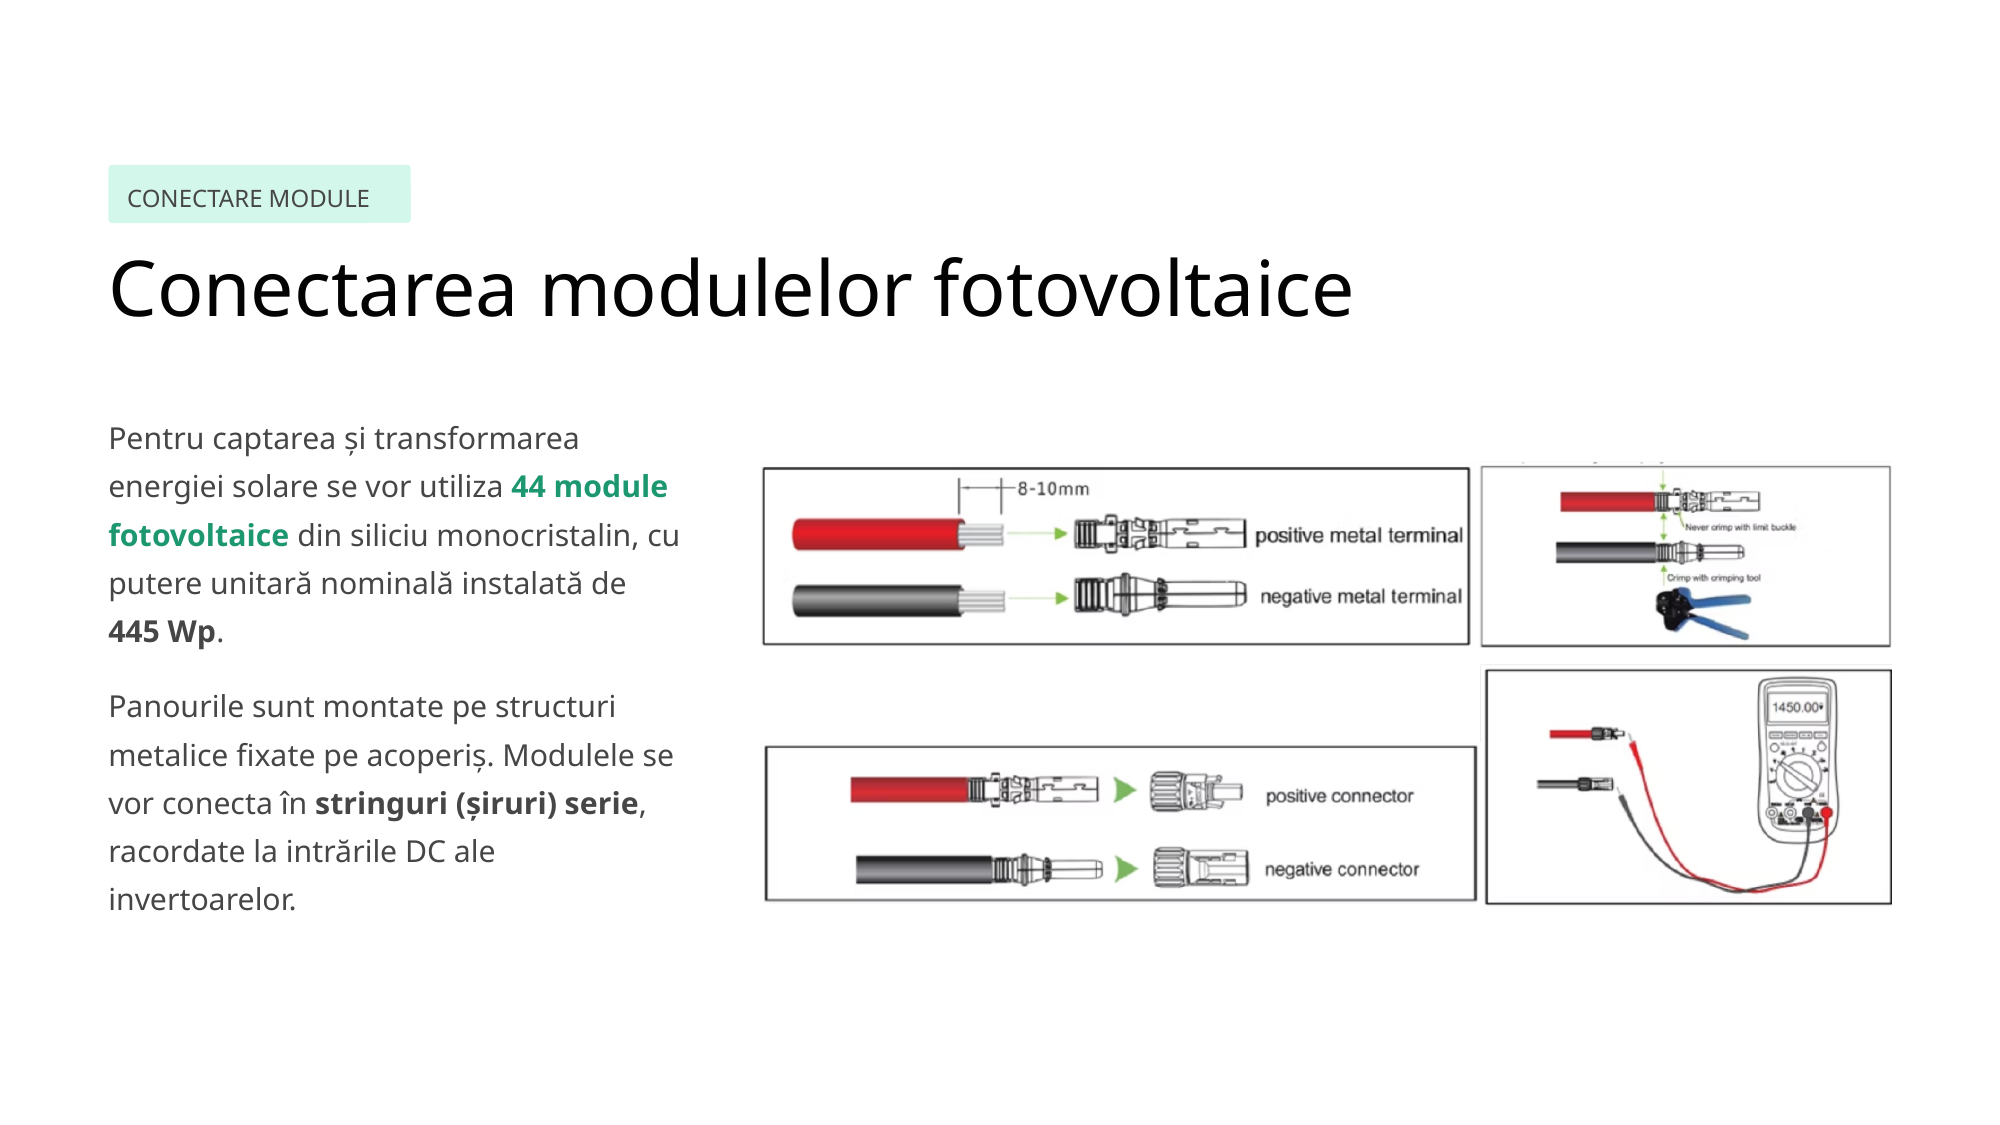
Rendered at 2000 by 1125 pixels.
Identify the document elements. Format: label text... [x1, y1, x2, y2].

text_box CONECTARE MODULE [127, 173, 493, 214]
text_box Conectarea modulelor fotovoltaice [108, 235, 1510, 333]
picture [760, 413, 1893, 926]
text_box [108, 164, 411, 224]
text_box Pentru captarea și transformarea energiei solare se vor utiliza 44 module fotovoltaice din siliciu monocristalin, cu putere unitară nominală instalată de 445 Wp. Panourile sunt montate pe structuri metalice fixate pe acoperiș. Modulele se vor conecta în stringuri (șiruri) serie, racordate la intrările DC ale invertoarelor. [108, 407, 684, 932]
